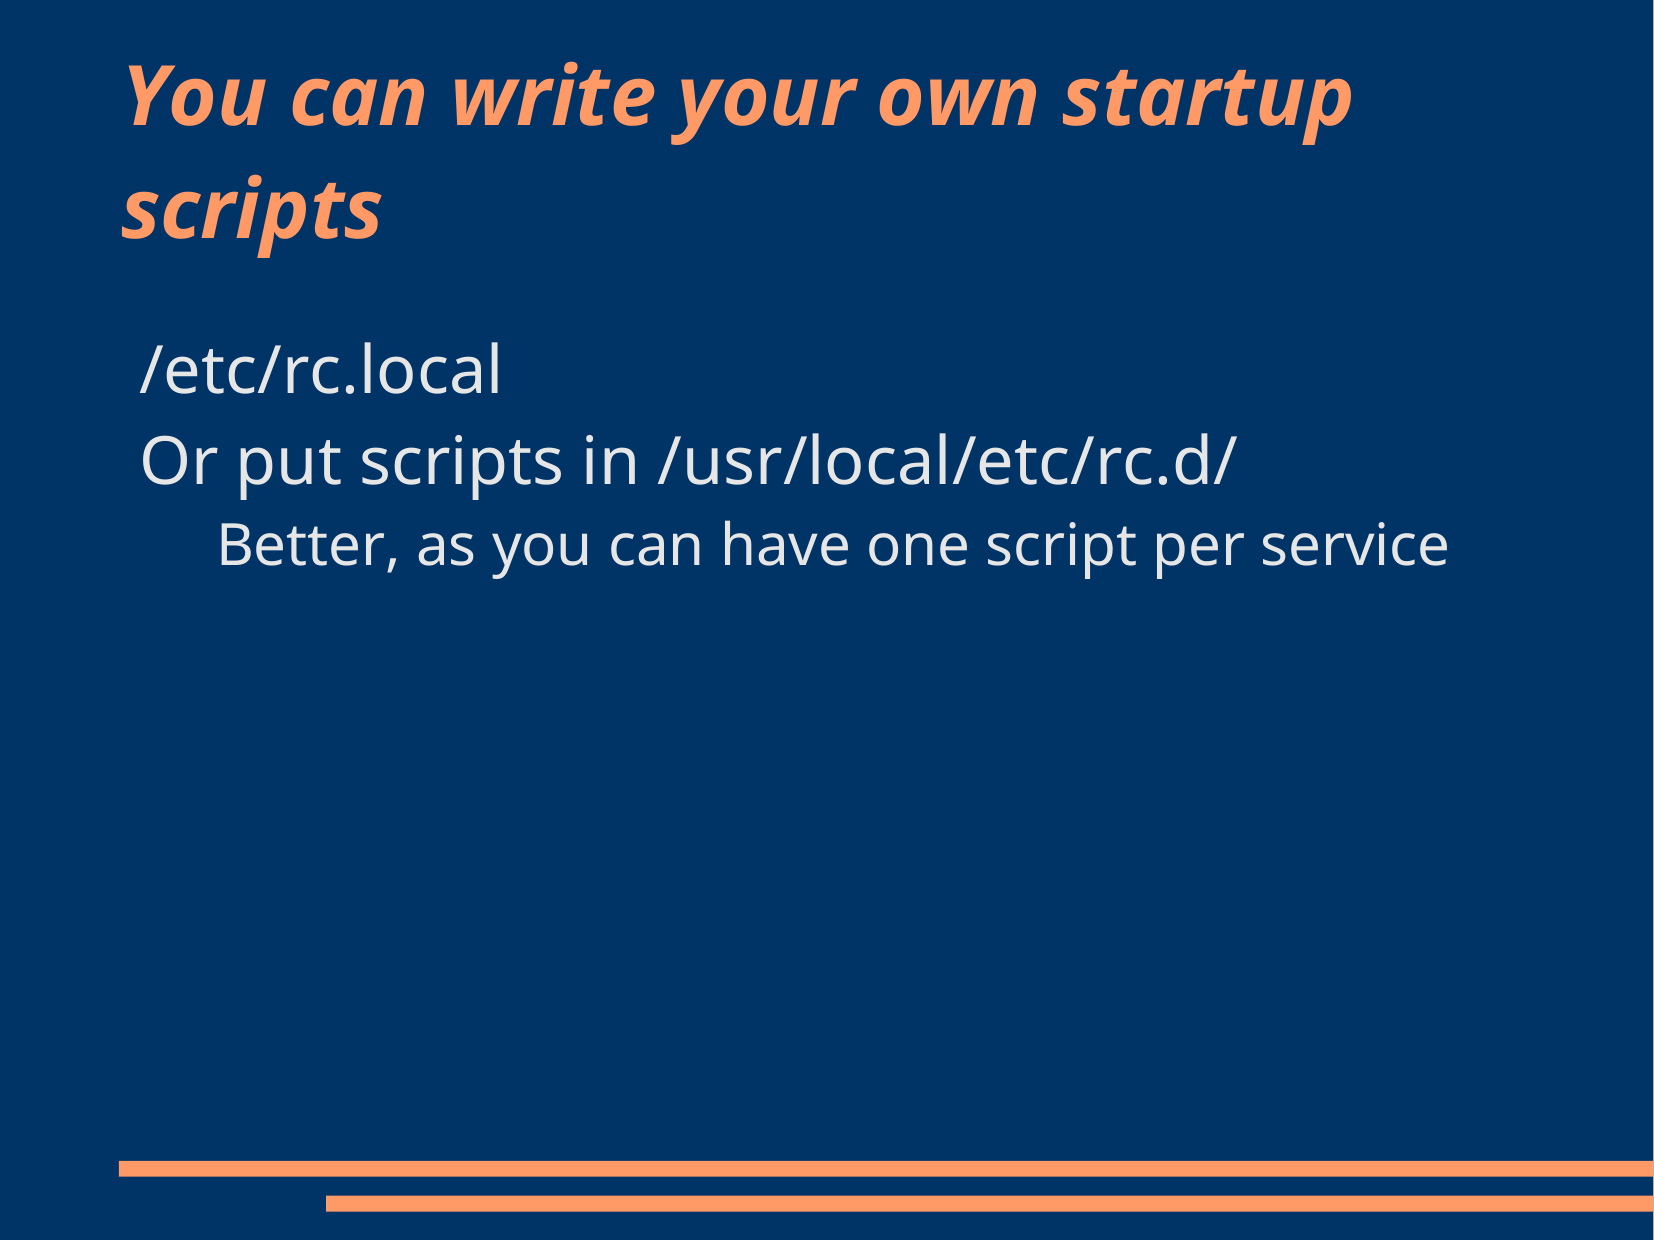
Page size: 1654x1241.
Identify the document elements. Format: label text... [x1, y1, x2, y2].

title You can write your own startup scripts [121, 46, 1534, 254]
list /etc/rc.local Or put scripts in /usr/local/etc/rc.d/ Better, as you can have one script per service [121, 322, 1561, 1132]
